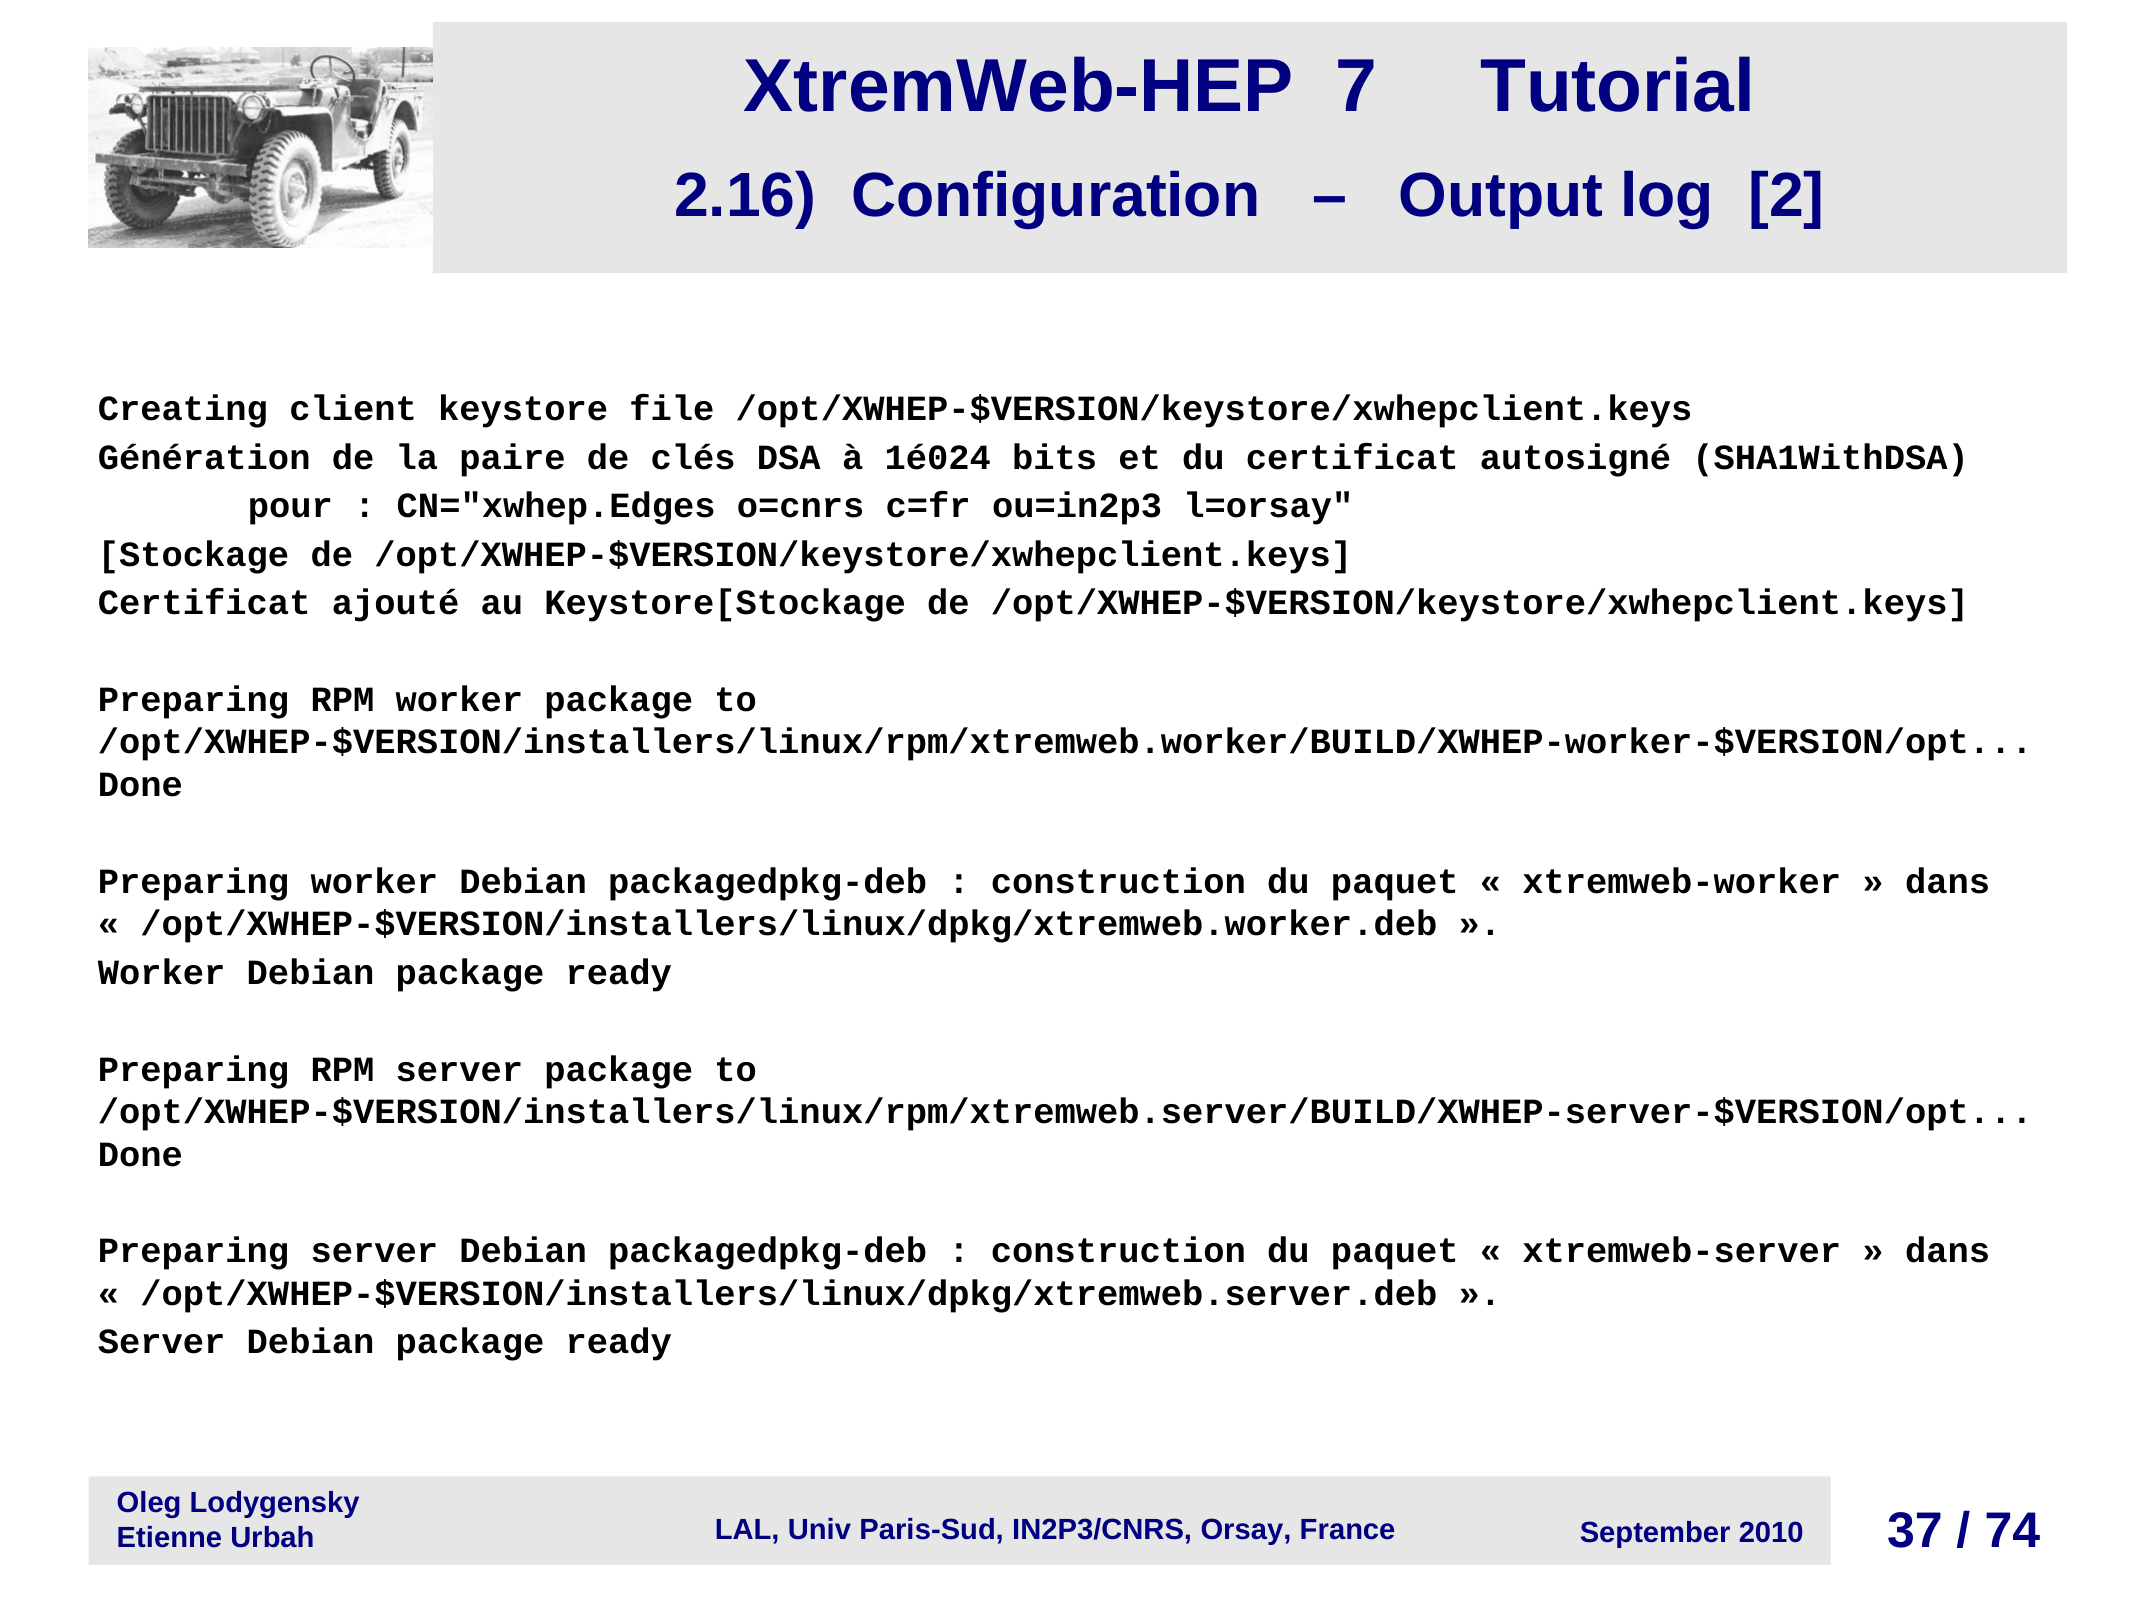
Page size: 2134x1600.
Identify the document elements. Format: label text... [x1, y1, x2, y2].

picture [88, 47, 433, 248]
title 2.16) Configuration – Output log [2] [442, 118, 2067, 266]
text_box Creating client keystore file /opt/XWHEP-$VERSION/keystore/xwhepclient.keys Génération de la paire de clés DSA à 1é024 bits et du certificat autosigné (SHA1WithDSA) pour : CN="xwhep.Edges o=cnrs c=fr ou=in2p3 l=orsay" [Stockage de /opt/XWHEP-$VERSION/keystore/xwhepclient.keys] Certificat ajouté au Keystore[Stockage de /opt/XWHEP-$VERSION/keystore/xwhepclient.keys] Preparing RPM worker package to /opt/XWHEP-$VERSION/installers/linux/rpm/xtremweb.worker/BUILD/XWHEP-worker-$VERSION/opt... Done Preparing worker Debian packagedpkg-deb : construction du paquet « xtremweb-worker » dans « /opt/XWHEP-$VERSION/installers/linux/dpkg/xtremweb.worker.deb ». Worker Debian package ready Preparing RPM server package to /opt/XWHEP-$VERSION/installers/linux/rpm/xtremweb.server/BUILD/XWHEP-server-$VERSION/opt... Done Preparing server Debian packagedpkg-deb : construction du paquet « xtremweb-server » dans « /opt/XWHEP-$VERSION/installers/linux/dpkg/xtremweb.server.deb ». Server Debian package ready [88, 385, 2067, 1403]
